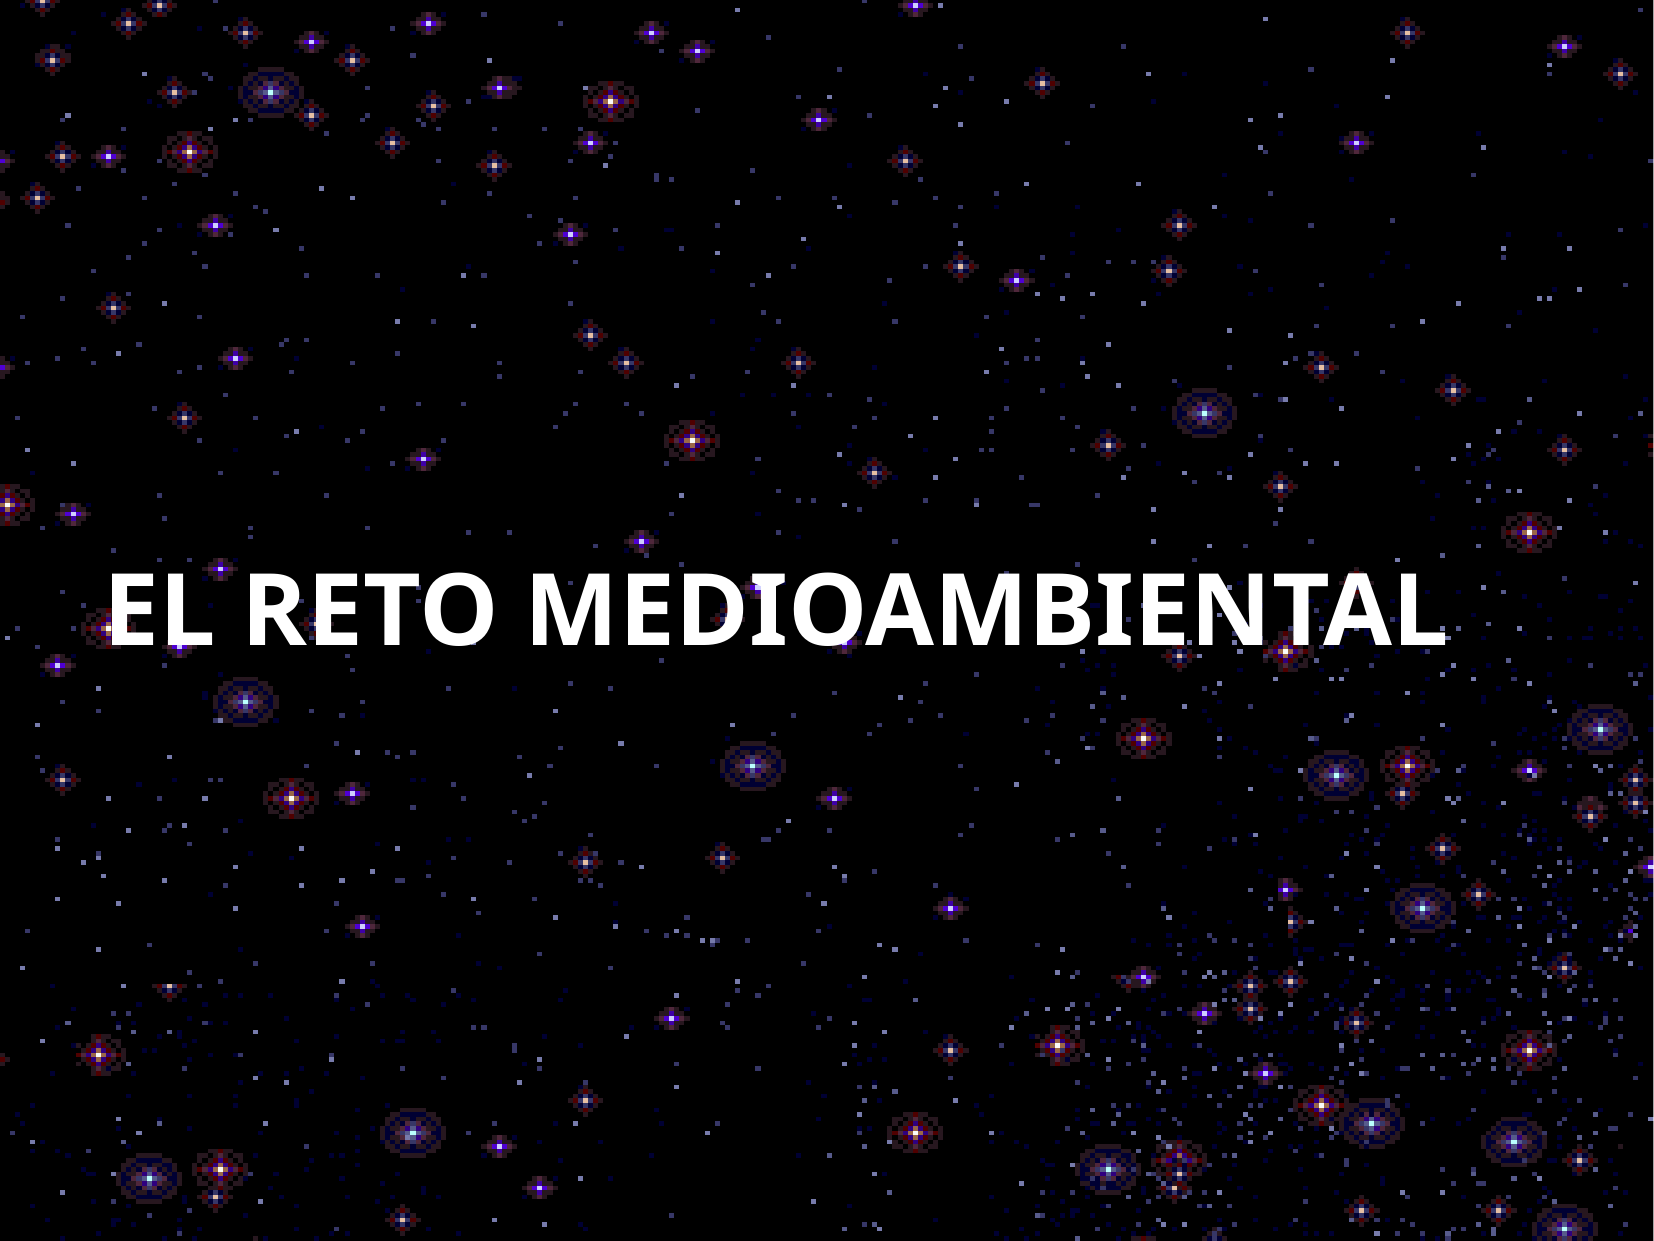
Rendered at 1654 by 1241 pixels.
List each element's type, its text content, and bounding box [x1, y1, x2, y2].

text_box EL RETO MEDIOAMBIENTAL [88, 531, 1633, 666]
picture [0, 0, 1654, 1241]
